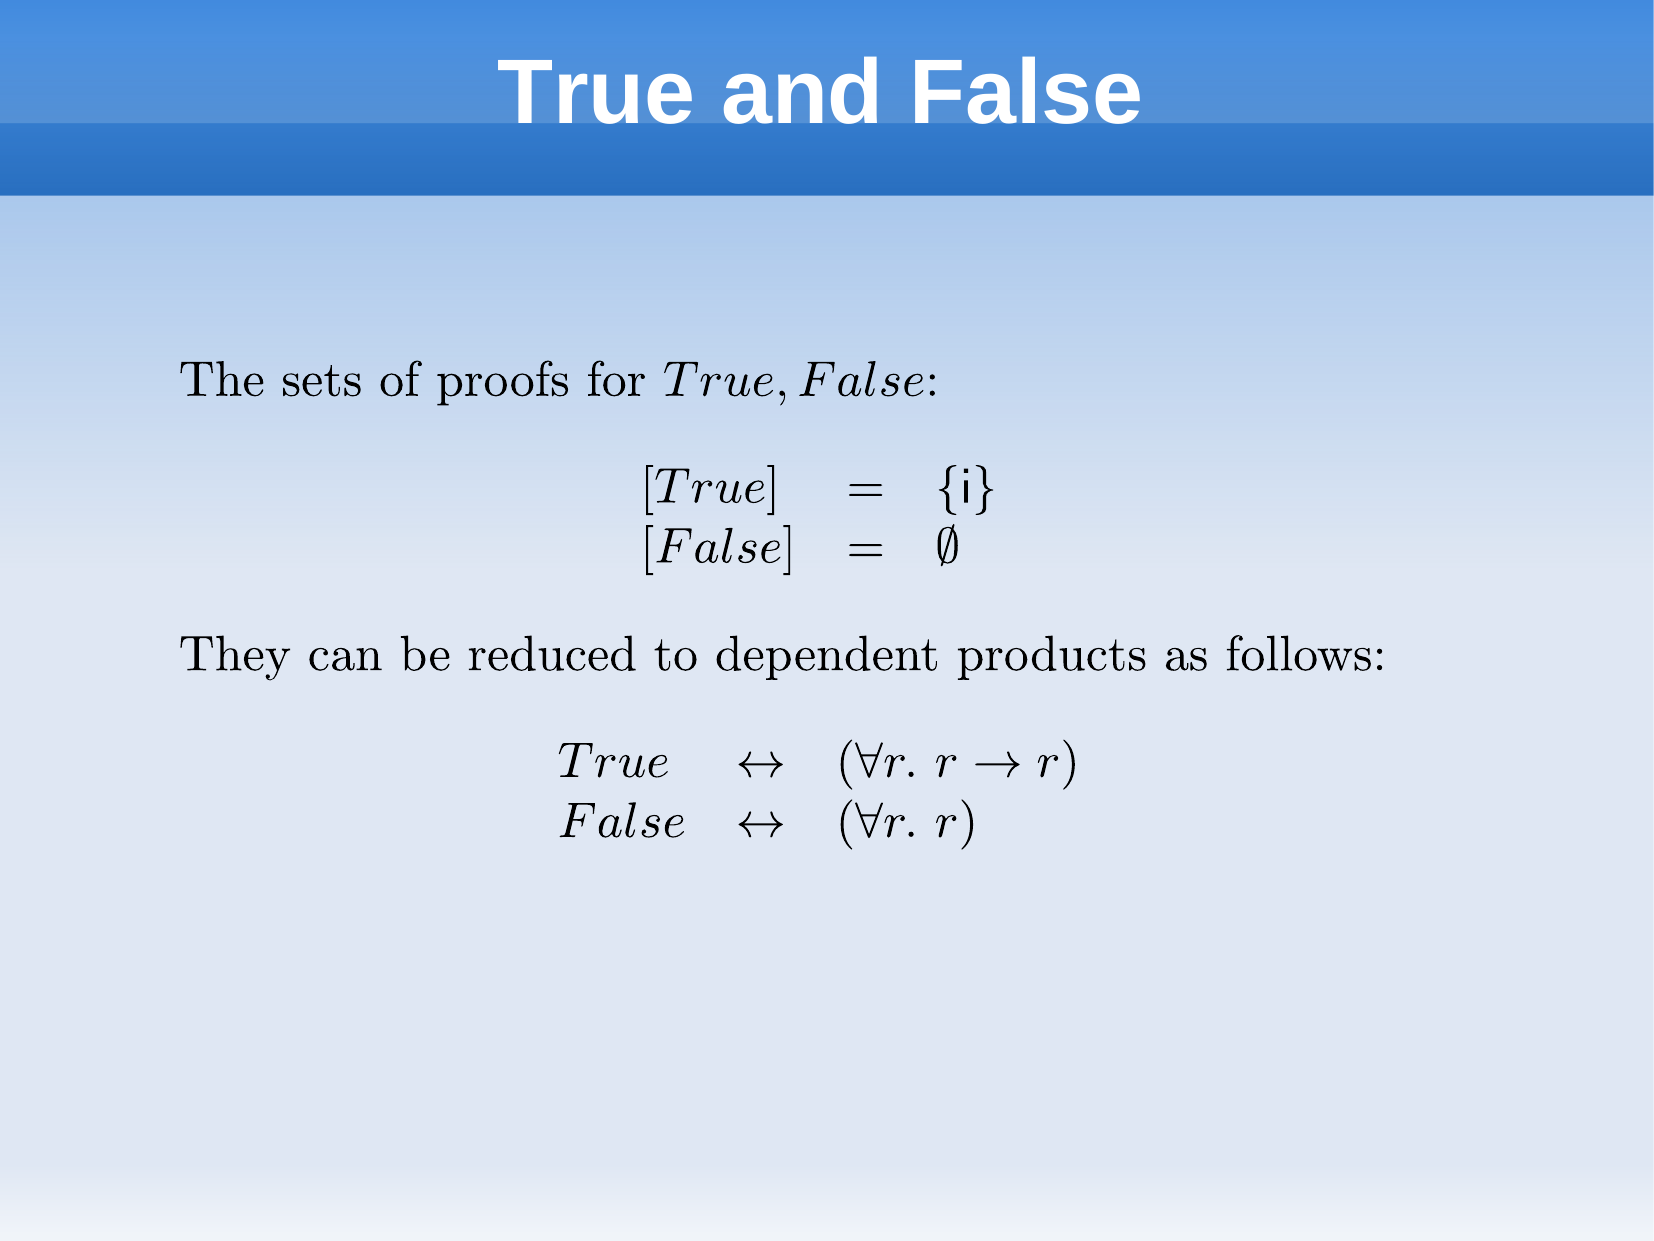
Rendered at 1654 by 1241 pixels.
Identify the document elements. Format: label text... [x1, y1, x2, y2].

title True and False [76, 0, 1565, 188]
picture [0, 0, 1654, 1241]
